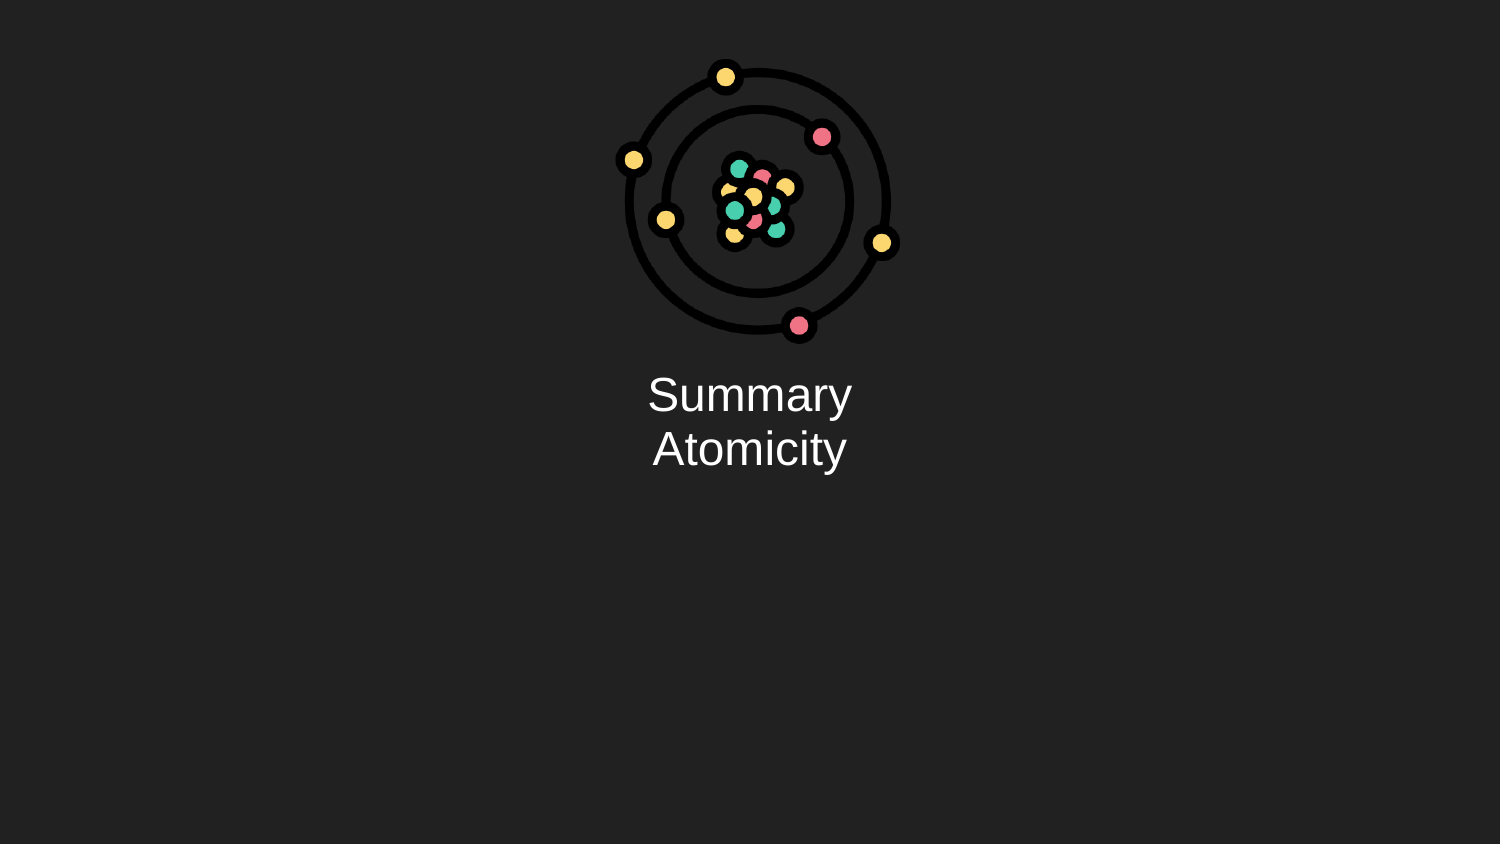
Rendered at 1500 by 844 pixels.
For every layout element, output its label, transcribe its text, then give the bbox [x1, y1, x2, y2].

title Summary Atomicity [51, 352, 1449, 491]
picture [488, 49, 1027, 353]
